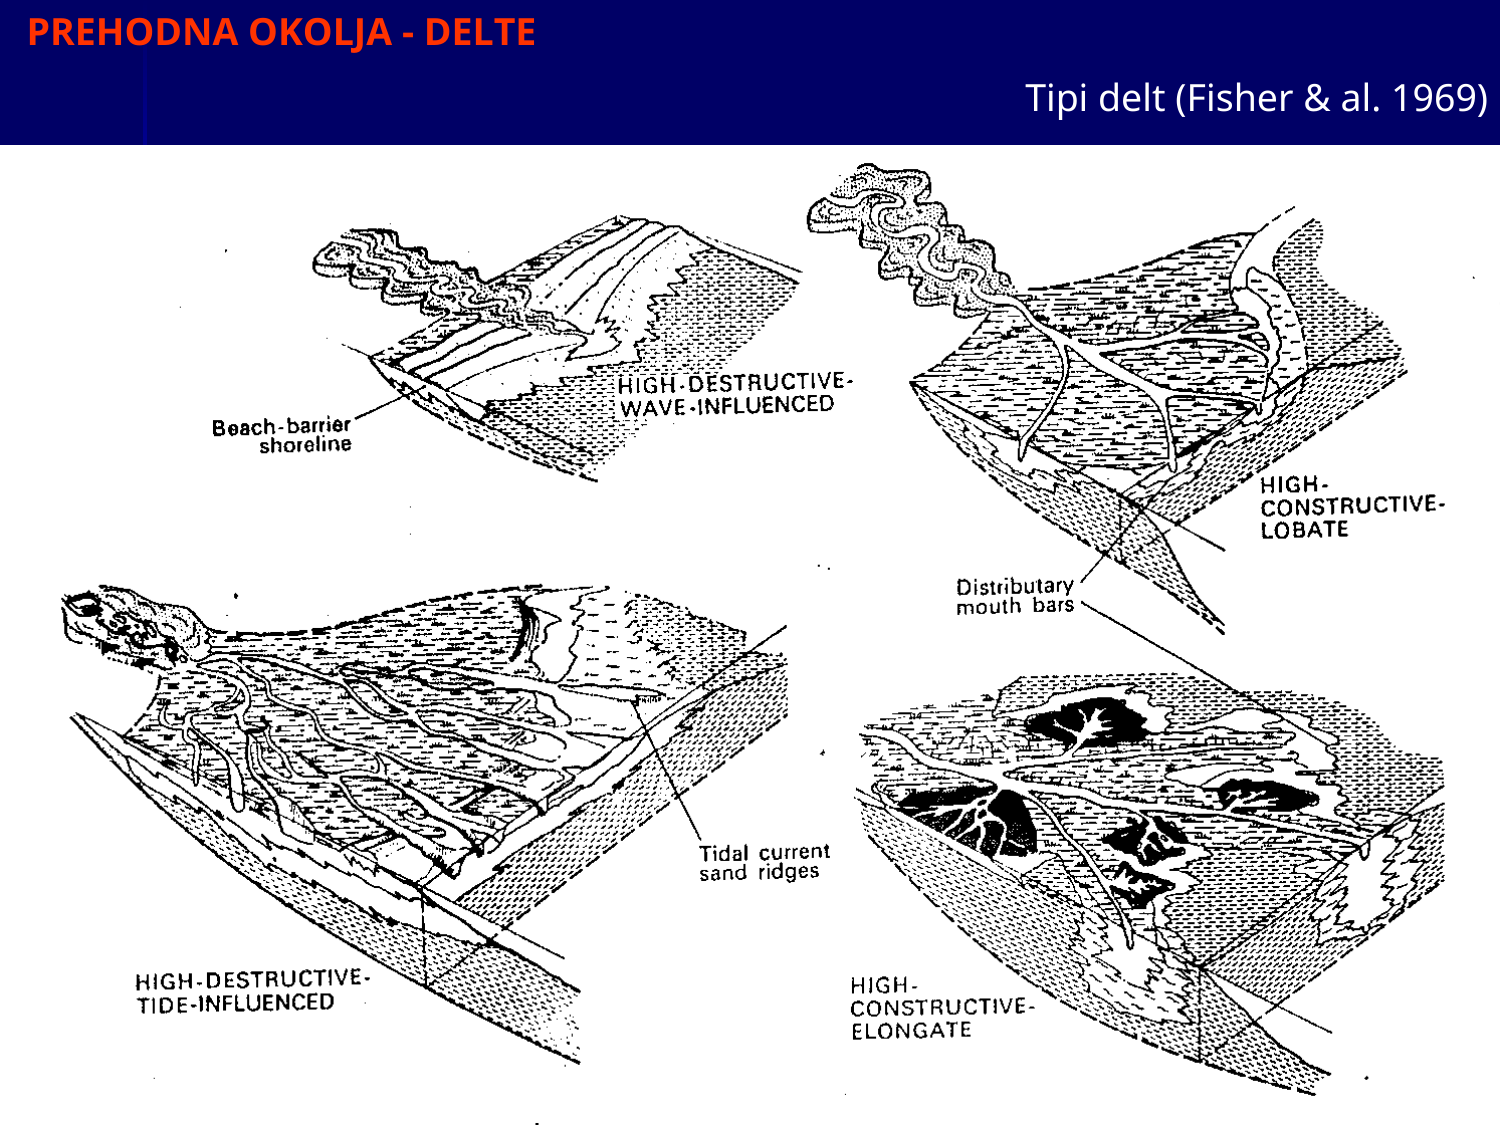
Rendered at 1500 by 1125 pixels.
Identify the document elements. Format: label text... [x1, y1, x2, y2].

text_box PREHODNA OKOLJA - DELTE [11, 0, 552, 61]
text_box Tipi delt (Fisher & al. 1969) [1010, 66, 1500, 127]
picture [0, 145, 1500, 1125]
